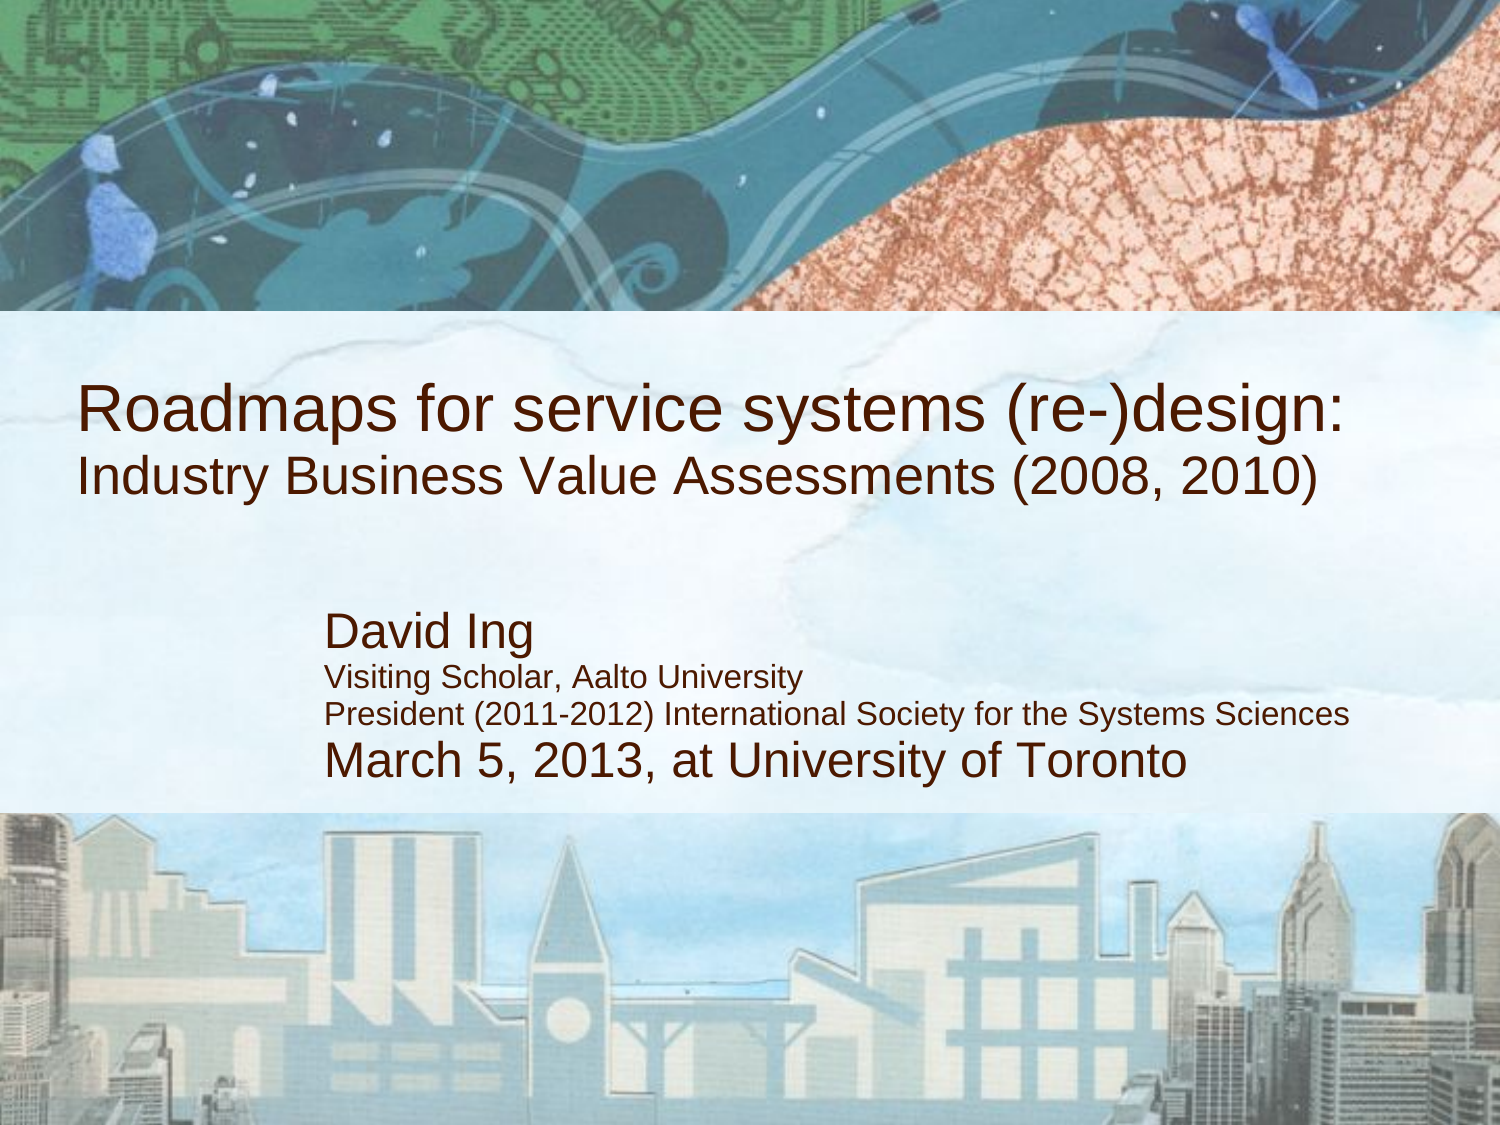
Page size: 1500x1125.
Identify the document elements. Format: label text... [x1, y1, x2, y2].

list David Ing Visiting Scholar, Aalto University President (2011-2012) International Society for the Systems Sciences March 5, 2013, at University of Toronto [324, 602, 1375, 789]
picture [0, 0, 1500, 1125]
title Roadmaps for service systems (re-)design: Industry Business Value Assessments (2008, 2010) [76, 337, 1358, 540]
